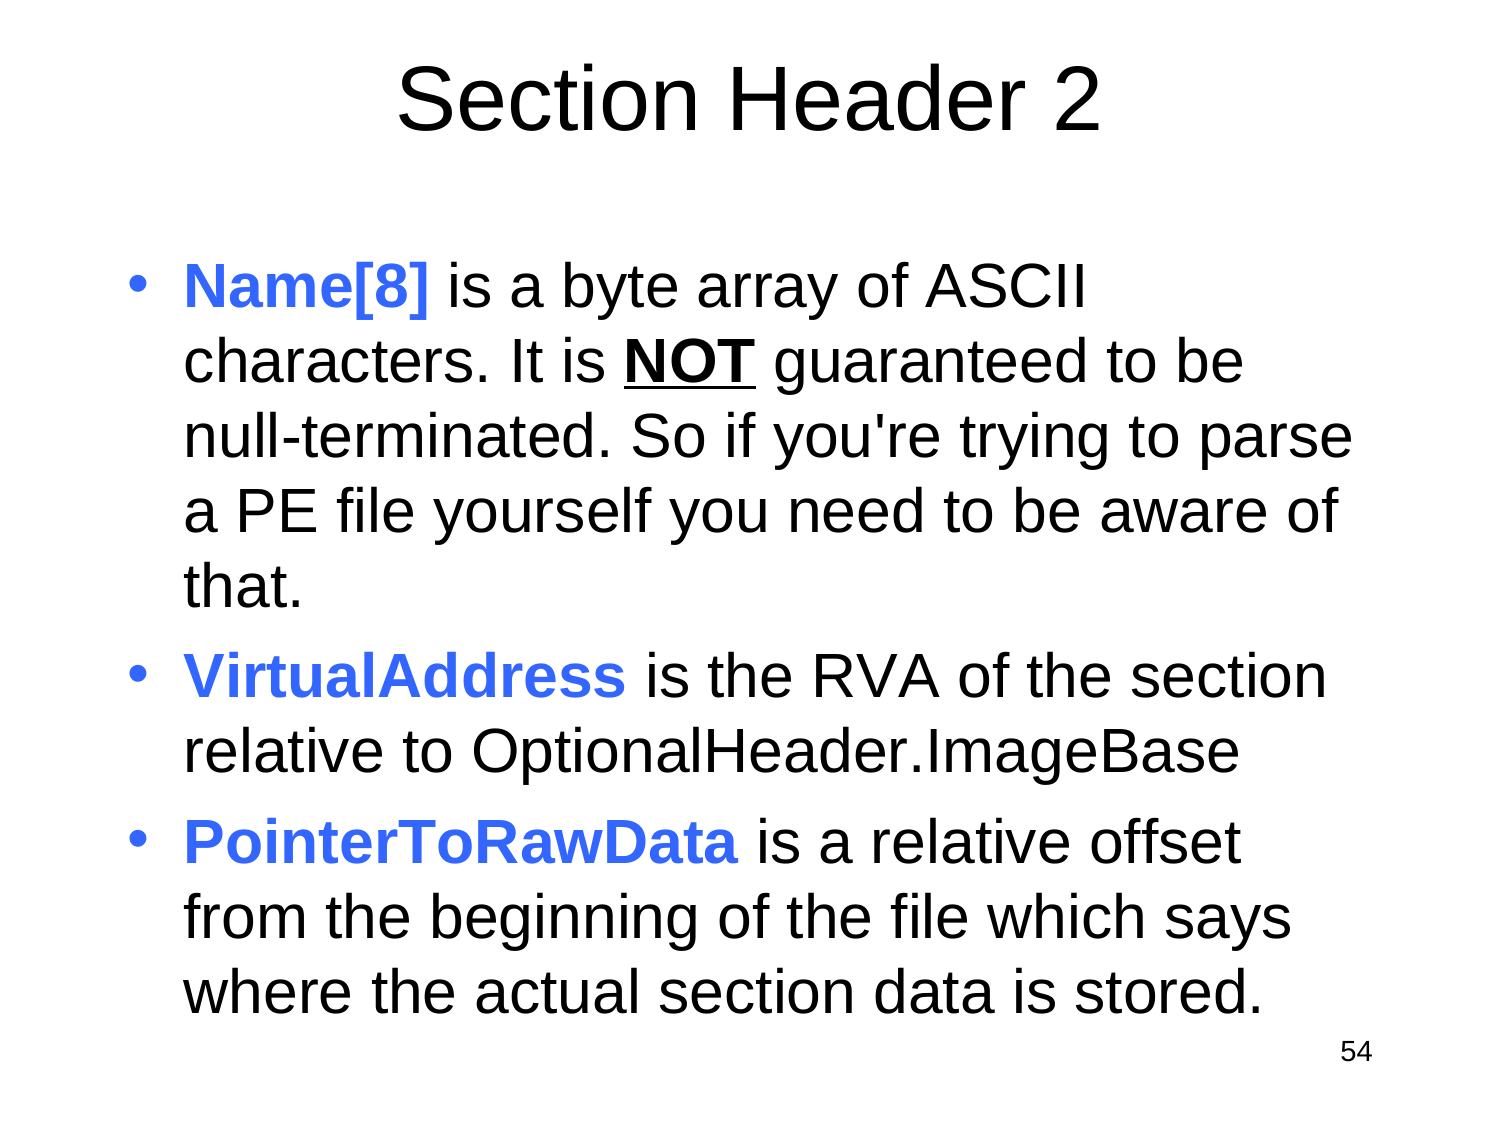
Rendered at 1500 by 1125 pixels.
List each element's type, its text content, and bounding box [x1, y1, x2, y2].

title Section Header 2 [0, 0, 1500, 188]
text_box 103 [1074, 1025, 1388, 1101]
list Name[8] is a byte array of ASCII characters. It is NOT guaranteed to be null-terminated. So if you're trying to parse a PE file yourself you need to be aware of that. VirtualAddress is the RVA of the section relative to OptionalHeader.ImageBase PointerToRawData is a relative offset from the beginning of the file which says where the actual section data is stored. [112, 237, 1388, 1051]
